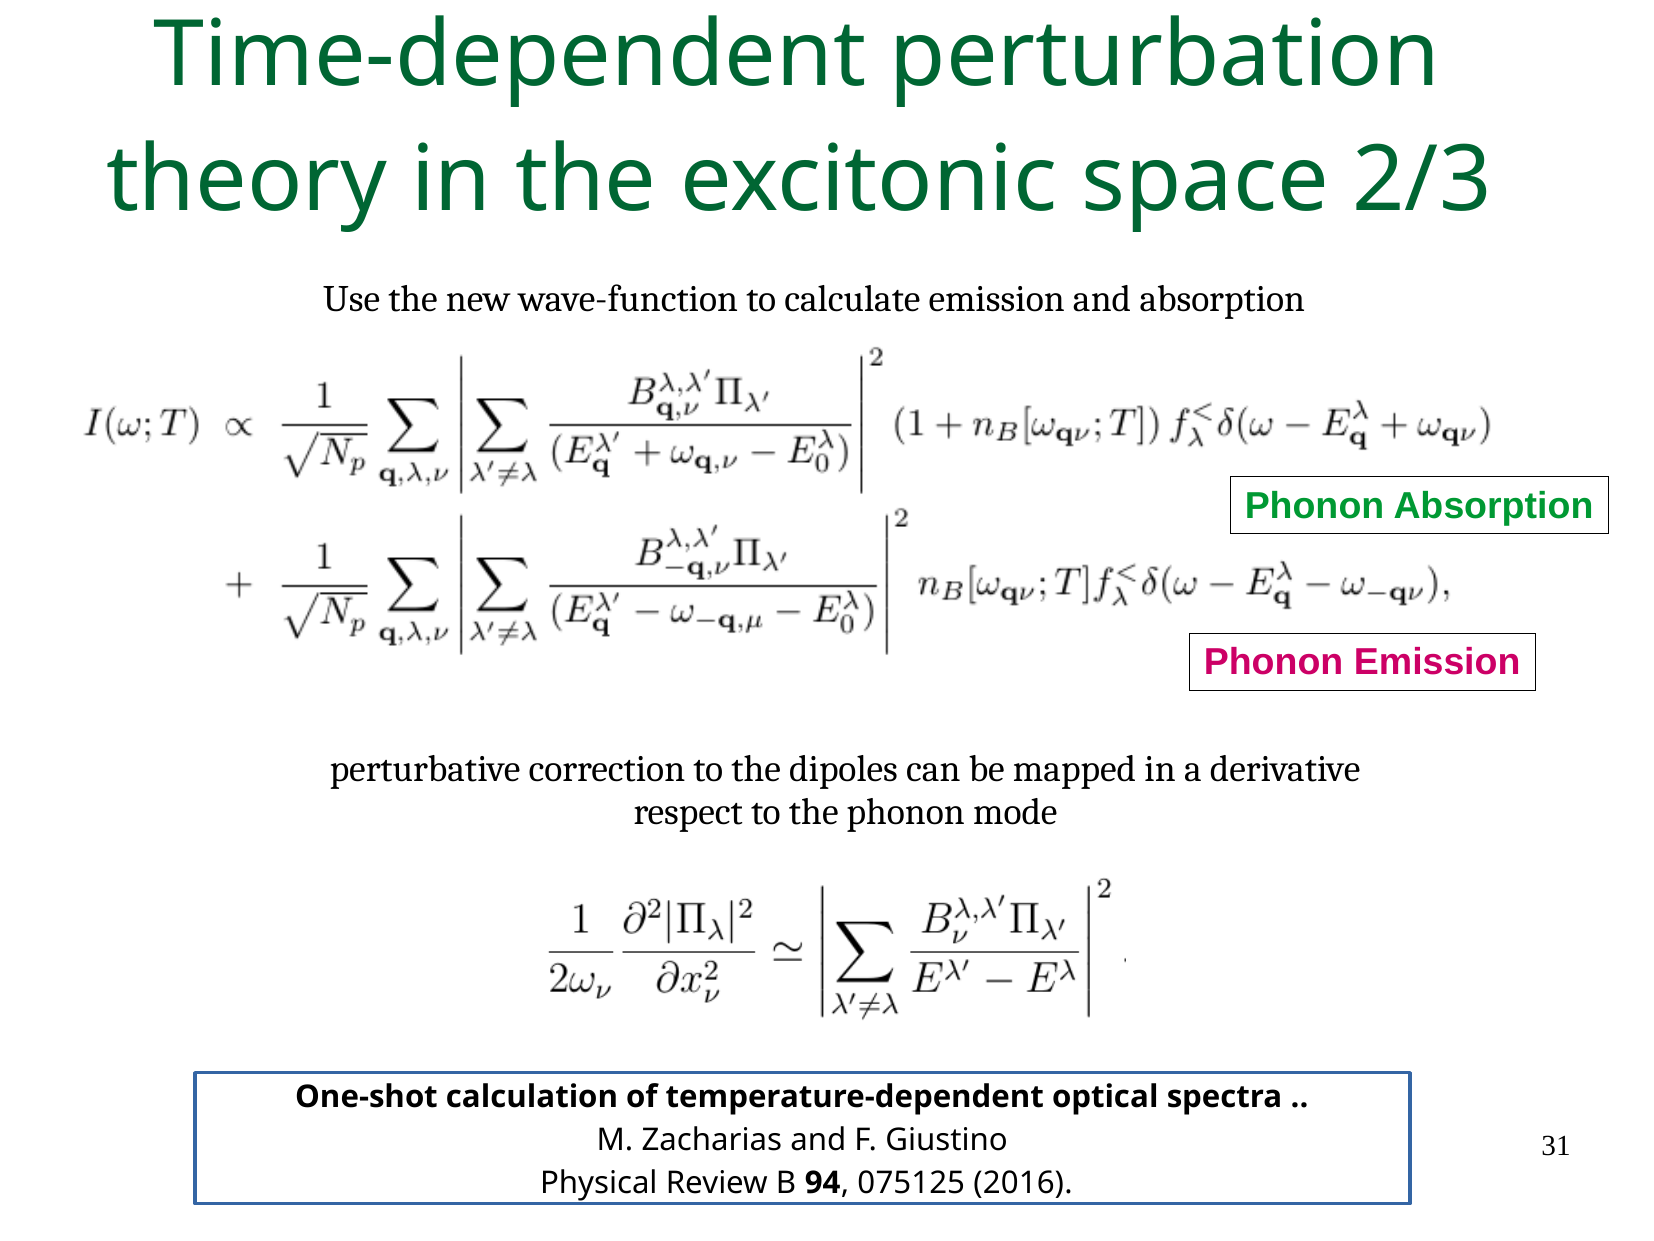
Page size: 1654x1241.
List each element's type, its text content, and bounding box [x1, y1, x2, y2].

text_box One-shot calculation of temperature-dependent optical spectra .. M. Zacharias and F. Giustino Physical Review B 94, 075125 (2016). [195, 1077, 1411, 1199]
text_box Phonon Absorption [1230, 476, 1609, 534]
text_box perturbative correction to the dipoles can be mapped in a derivative respect to the phonon mode [315, 739, 1429, 843]
picture [525, 860, 1126, 1039]
text_box Use the new wave-function to calculate emission and absorption [308, 270, 1365, 329]
text_box Phonon Emission [1189, 633, 1536, 691]
title Time-dependent perturbation theory in the excitonic space 2/3 [65, 0, 1554, 226]
picture [75, 344, 1514, 666]
